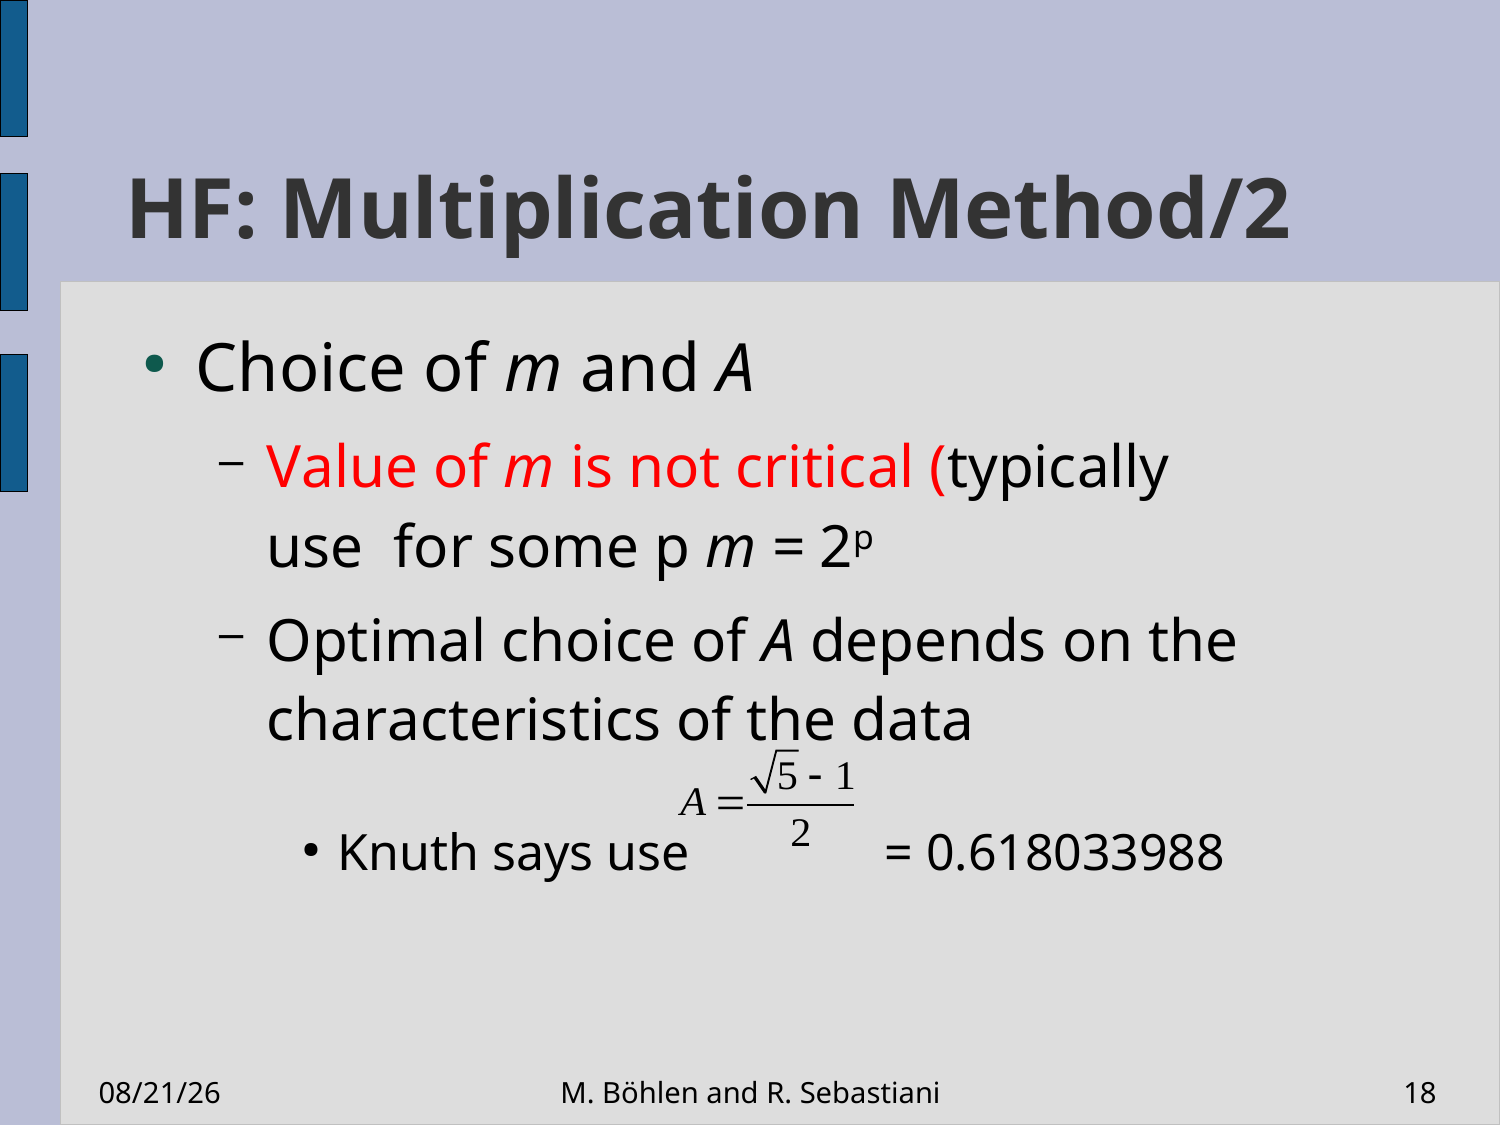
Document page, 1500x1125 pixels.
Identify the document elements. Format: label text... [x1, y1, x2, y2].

list Choice of m and A Value of m is not critical (typically use for some p m = 2p Optimal choice of A depends on the characteristics of the data Knuth says use = 0.618033988 [110, 312, 1287, 1037]
chart [671, 742, 862, 853]
title HF: Multiplication Method/2 [110, 67, 1392, 271]
